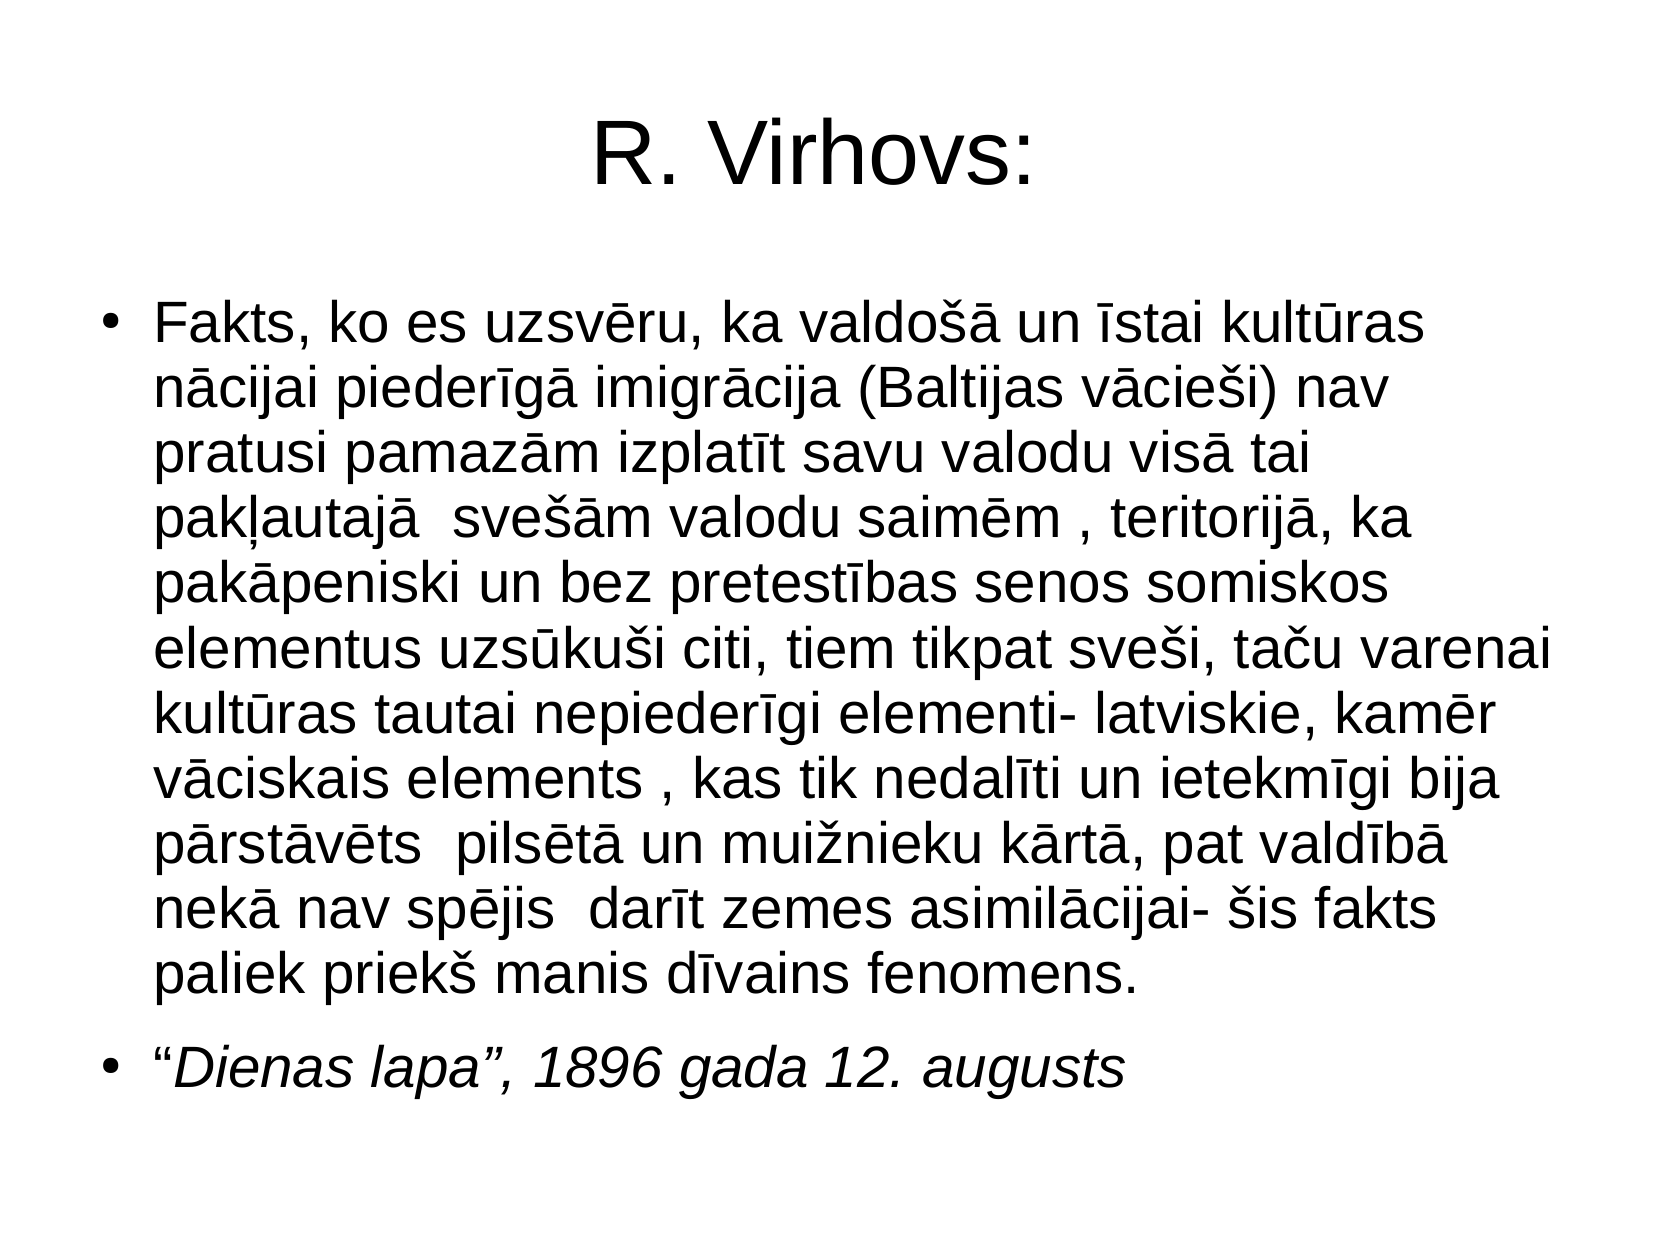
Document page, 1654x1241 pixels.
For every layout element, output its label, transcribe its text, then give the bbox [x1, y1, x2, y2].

title R. Virhovs: [82, 49, 1571, 257]
list Fakts, ko es uzsvēru, ka valdošā un īstai kultūras nācijai piederīgā imigrācija (Baltijas vācieši) nav pratusi pamazām izplatīt savu valodu visā tai pakļautajā svešām valodu saimēm , teritorijā, ka pakāpeniski un bez pretestības senos somiskos elementus uzsūkuši citi, tiem tikpat sveši, taču varenai kultūras tautai nepiederīgi elementi- latviskie, kamēr vāciskais elements , kas tik nedalīti un ietekmīgi bija pārstāvēts pilsētā un muižnieku kārtā, pat valdībā nekā nav spējis darīt zemes asimilācijai- šis fakts paliek priekš manis dīvains fenomens. “Dienas lapa”, 1896 gada 12. augusts [82, 290, 1571, 1109]
